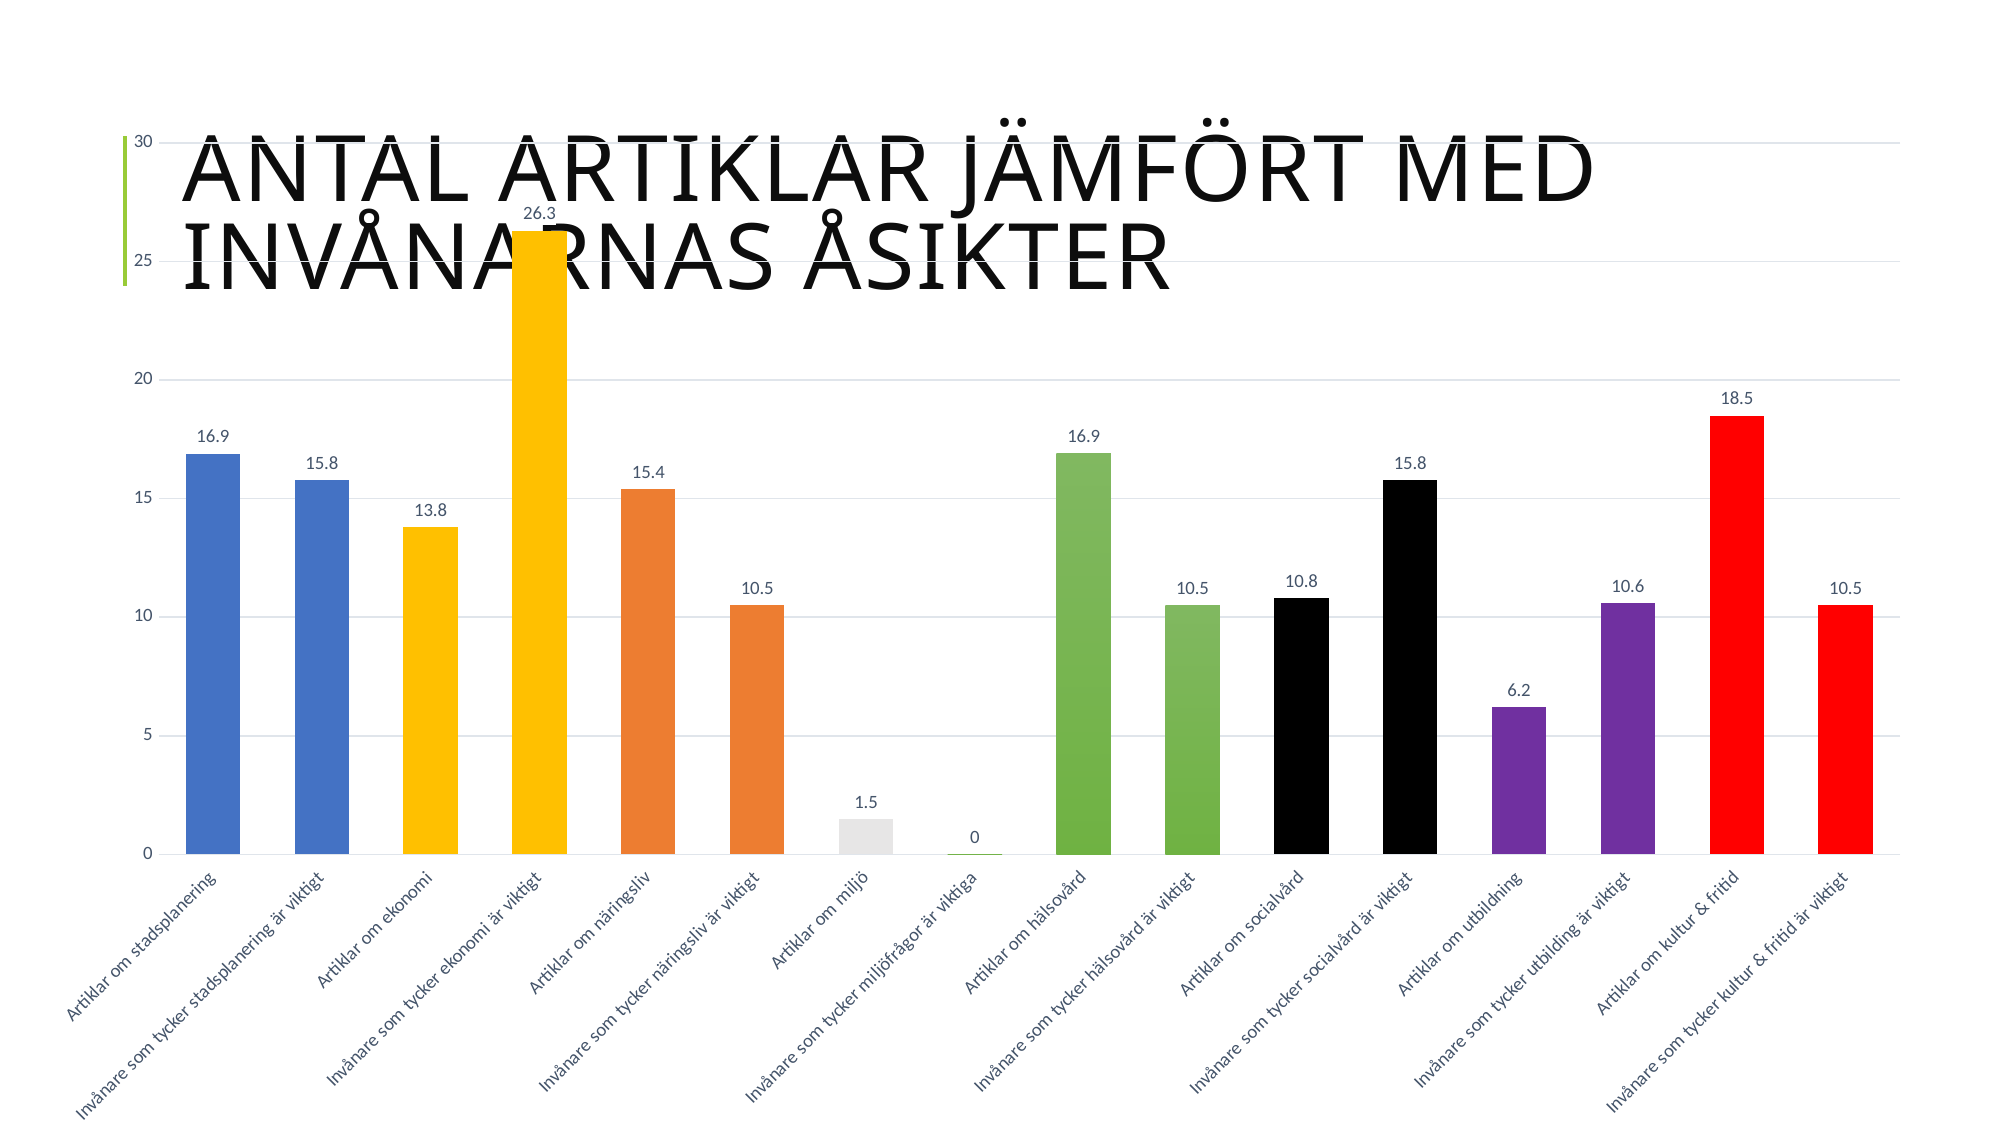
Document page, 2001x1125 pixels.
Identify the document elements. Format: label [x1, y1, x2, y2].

chart [0, 0, 2000, 1125]
